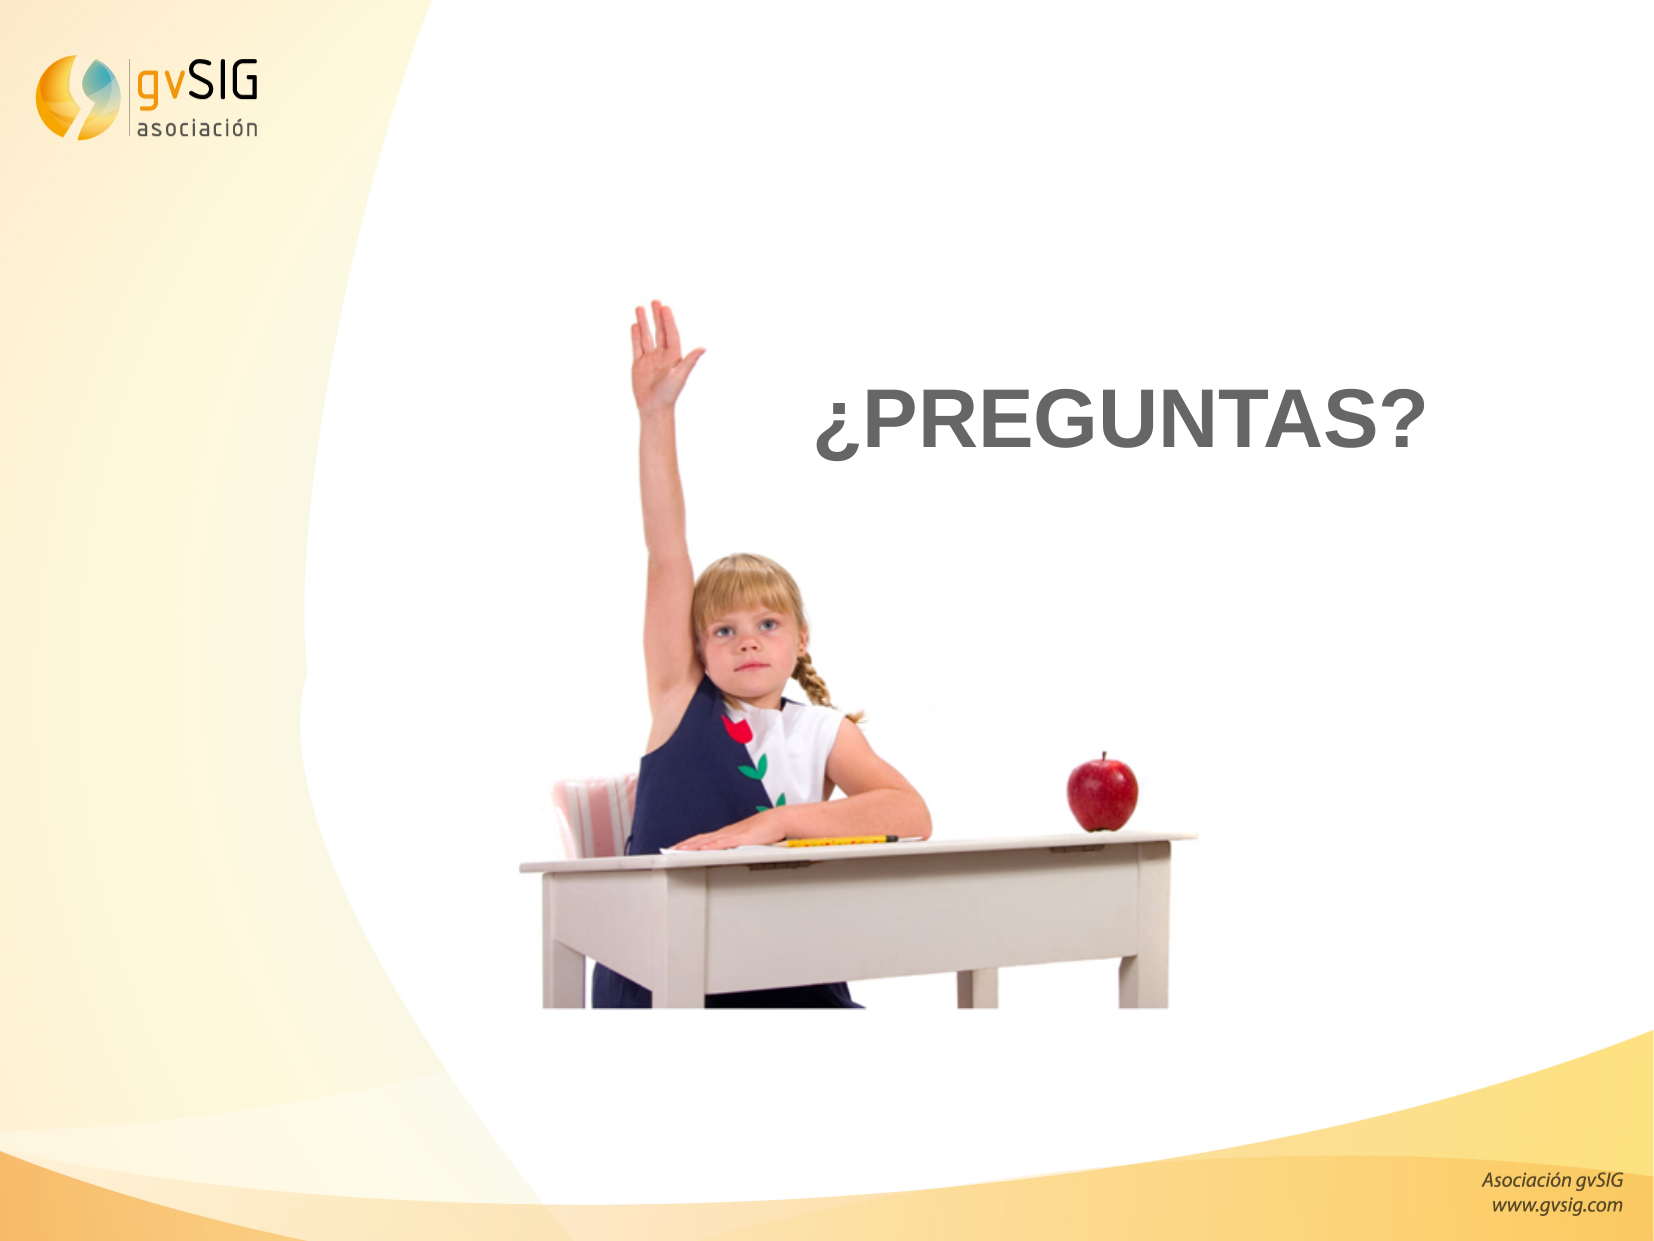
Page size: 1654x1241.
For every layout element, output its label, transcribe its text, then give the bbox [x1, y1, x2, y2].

picture [0, 0, 1654, 1241]
text_box ¿PREGUNTAS? [797, 364, 1654, 473]
title [118, 276, 1359, 365]
